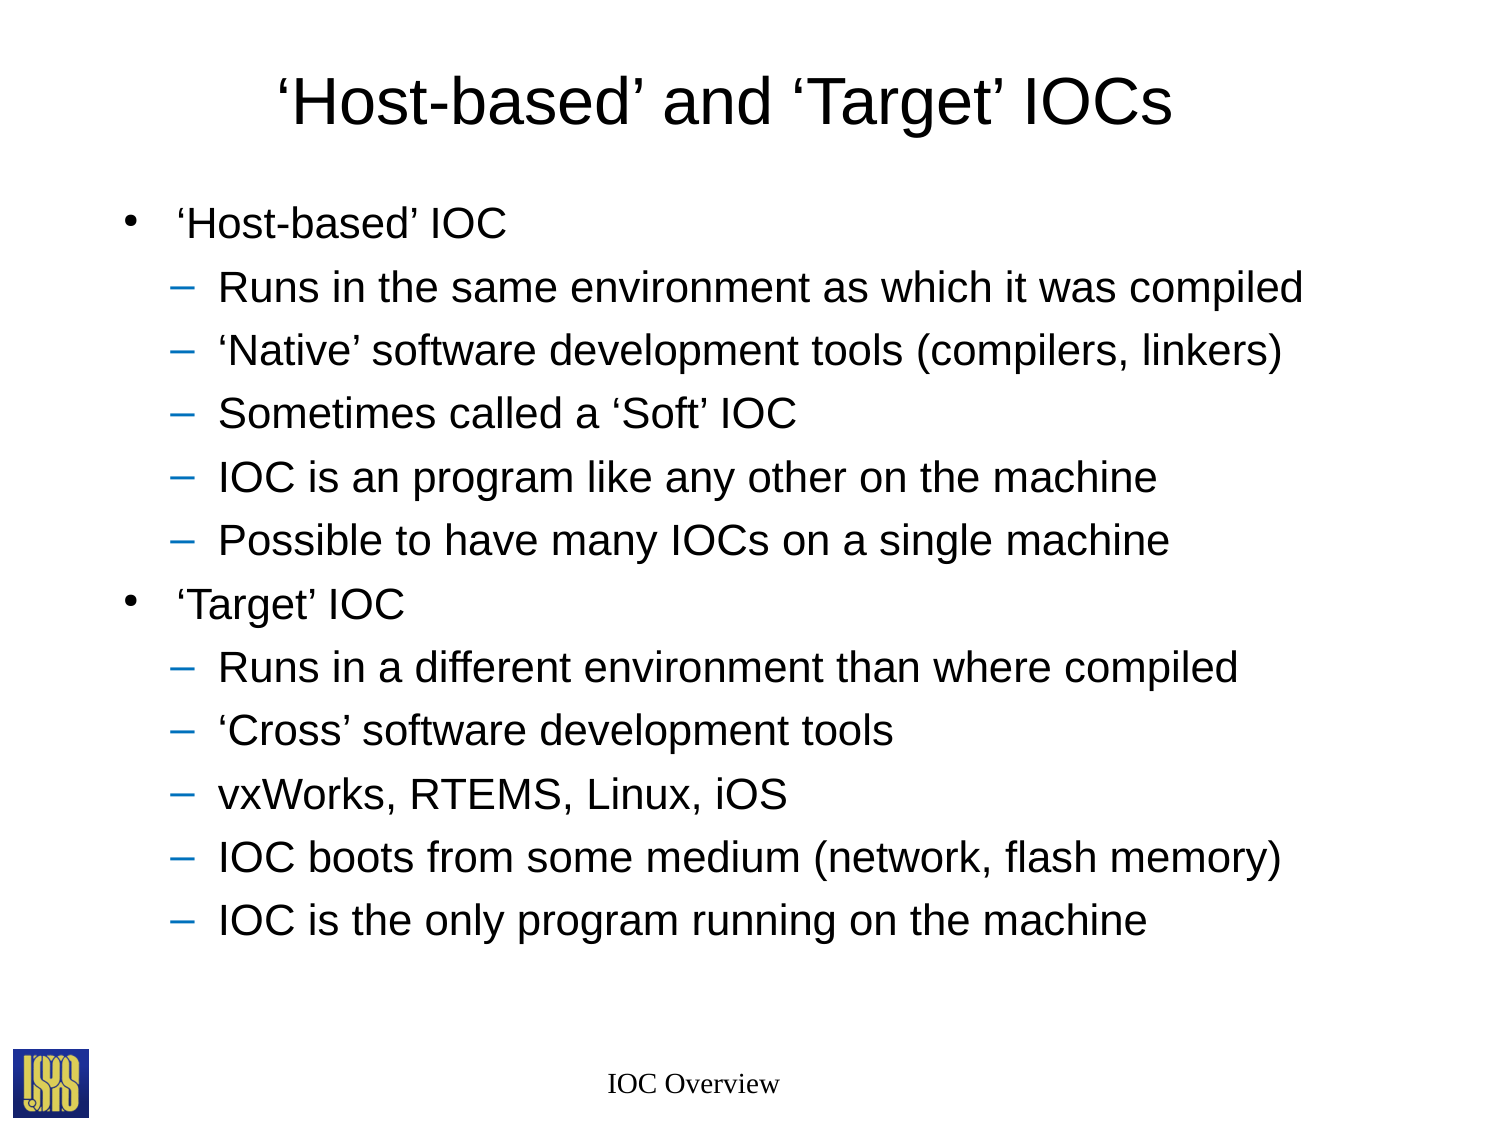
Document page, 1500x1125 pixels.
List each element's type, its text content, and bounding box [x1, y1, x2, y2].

picture [13, 1049, 89, 1118]
title ‘Host-based’ and ‘Target’ IOCs [55, 57, 1361, 146]
list ‘Host-based’ IOC Runs in the same environment as which it was compiled ‘Native’ software development tools (compilers, linkers) Sometimes called a ‘Soft’ IOC IOC is an program like any other on the machine Possible to have many IOCs on a single machine ‘Target’ IOC Runs in a different environment than where compiled ‘Cross’ software development tools vxWorks, RTEMS, Linux, iOS IOC boots from some medium (network, flash memory) IOC is the only program running on the machine [90, 187, 1435, 954]
